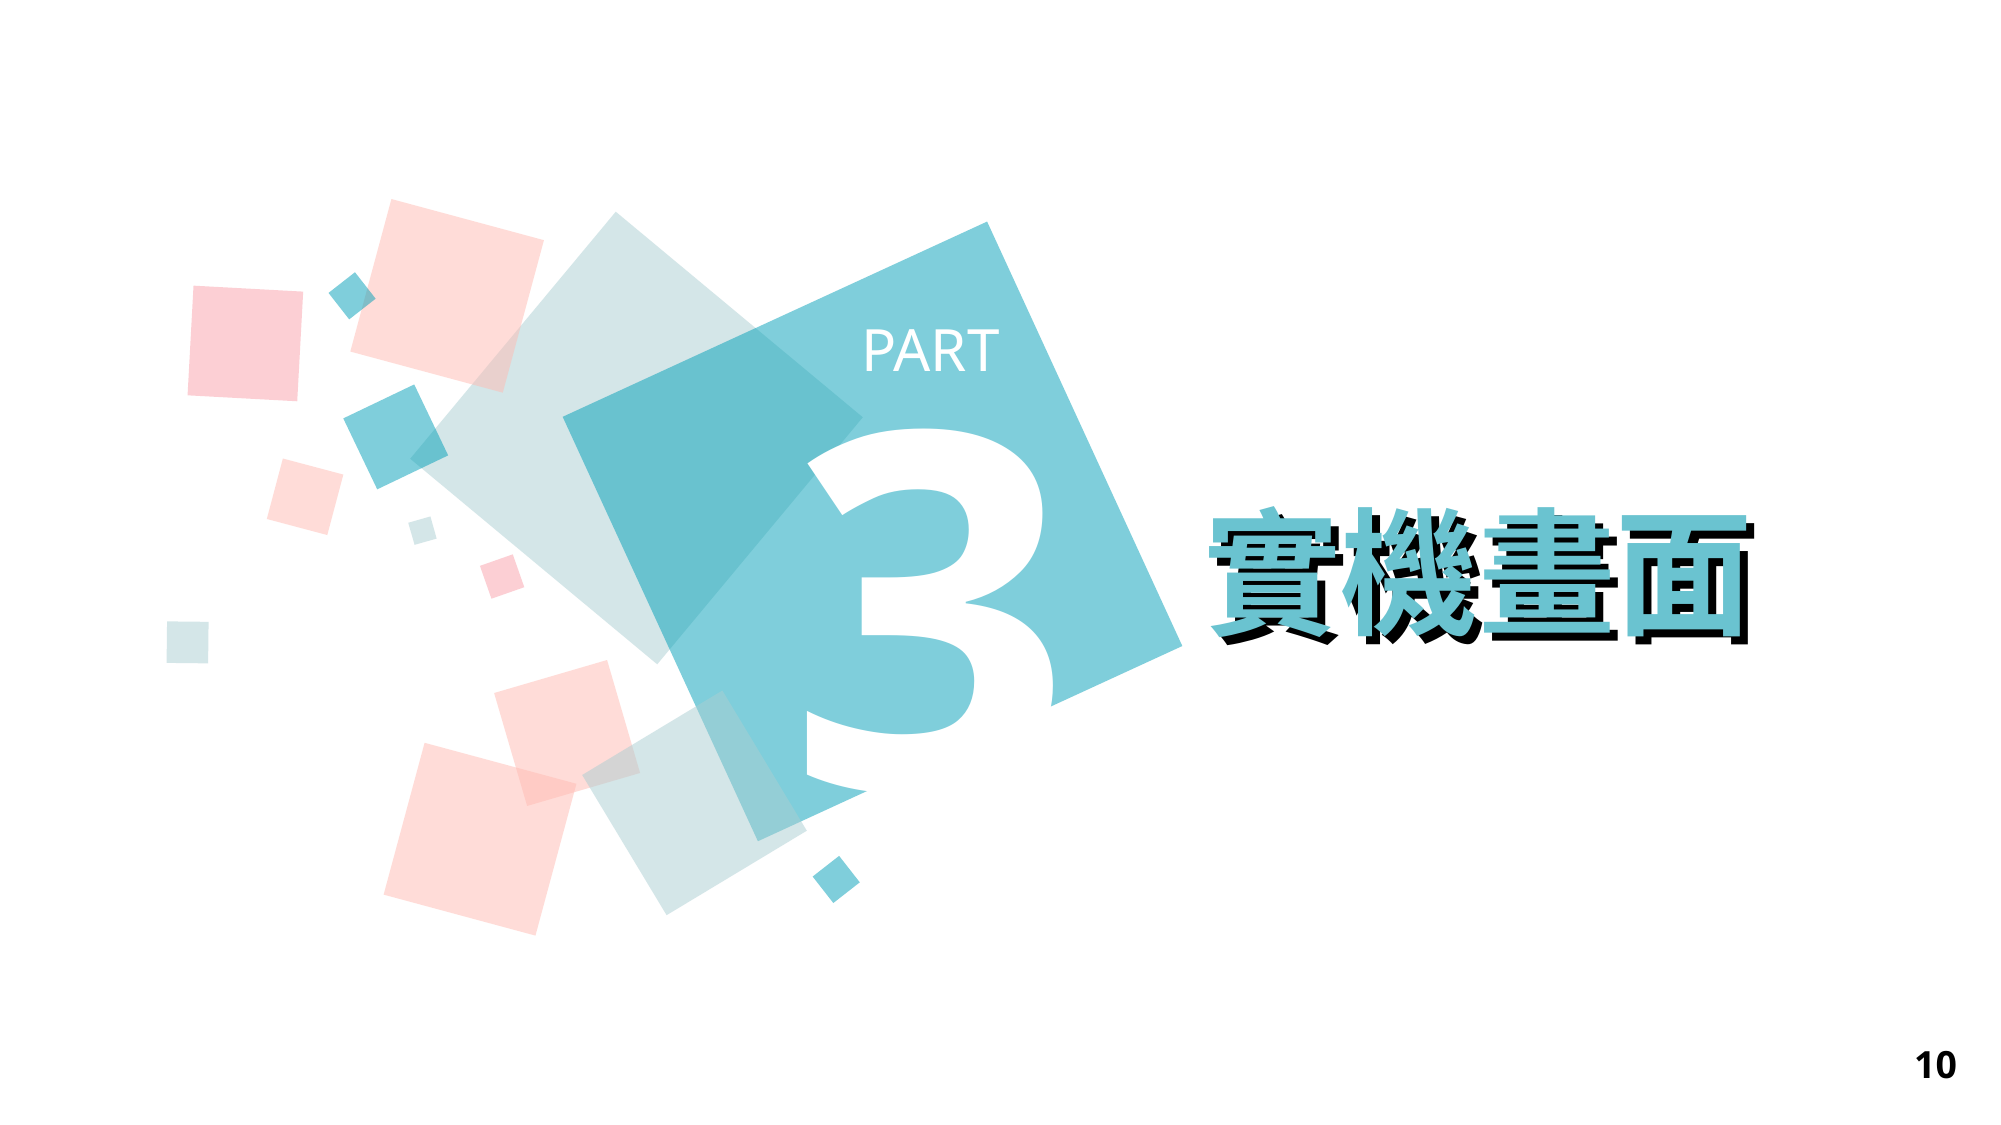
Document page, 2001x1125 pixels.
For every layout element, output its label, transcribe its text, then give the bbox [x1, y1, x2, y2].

text_box 實機畫面 [1188, 479, 1774, 662]
text_box 3 [774, 283, 1087, 903]
text_box 10 [1899, 1033, 1973, 1094]
text_box PART [845, 305, 1016, 392]
